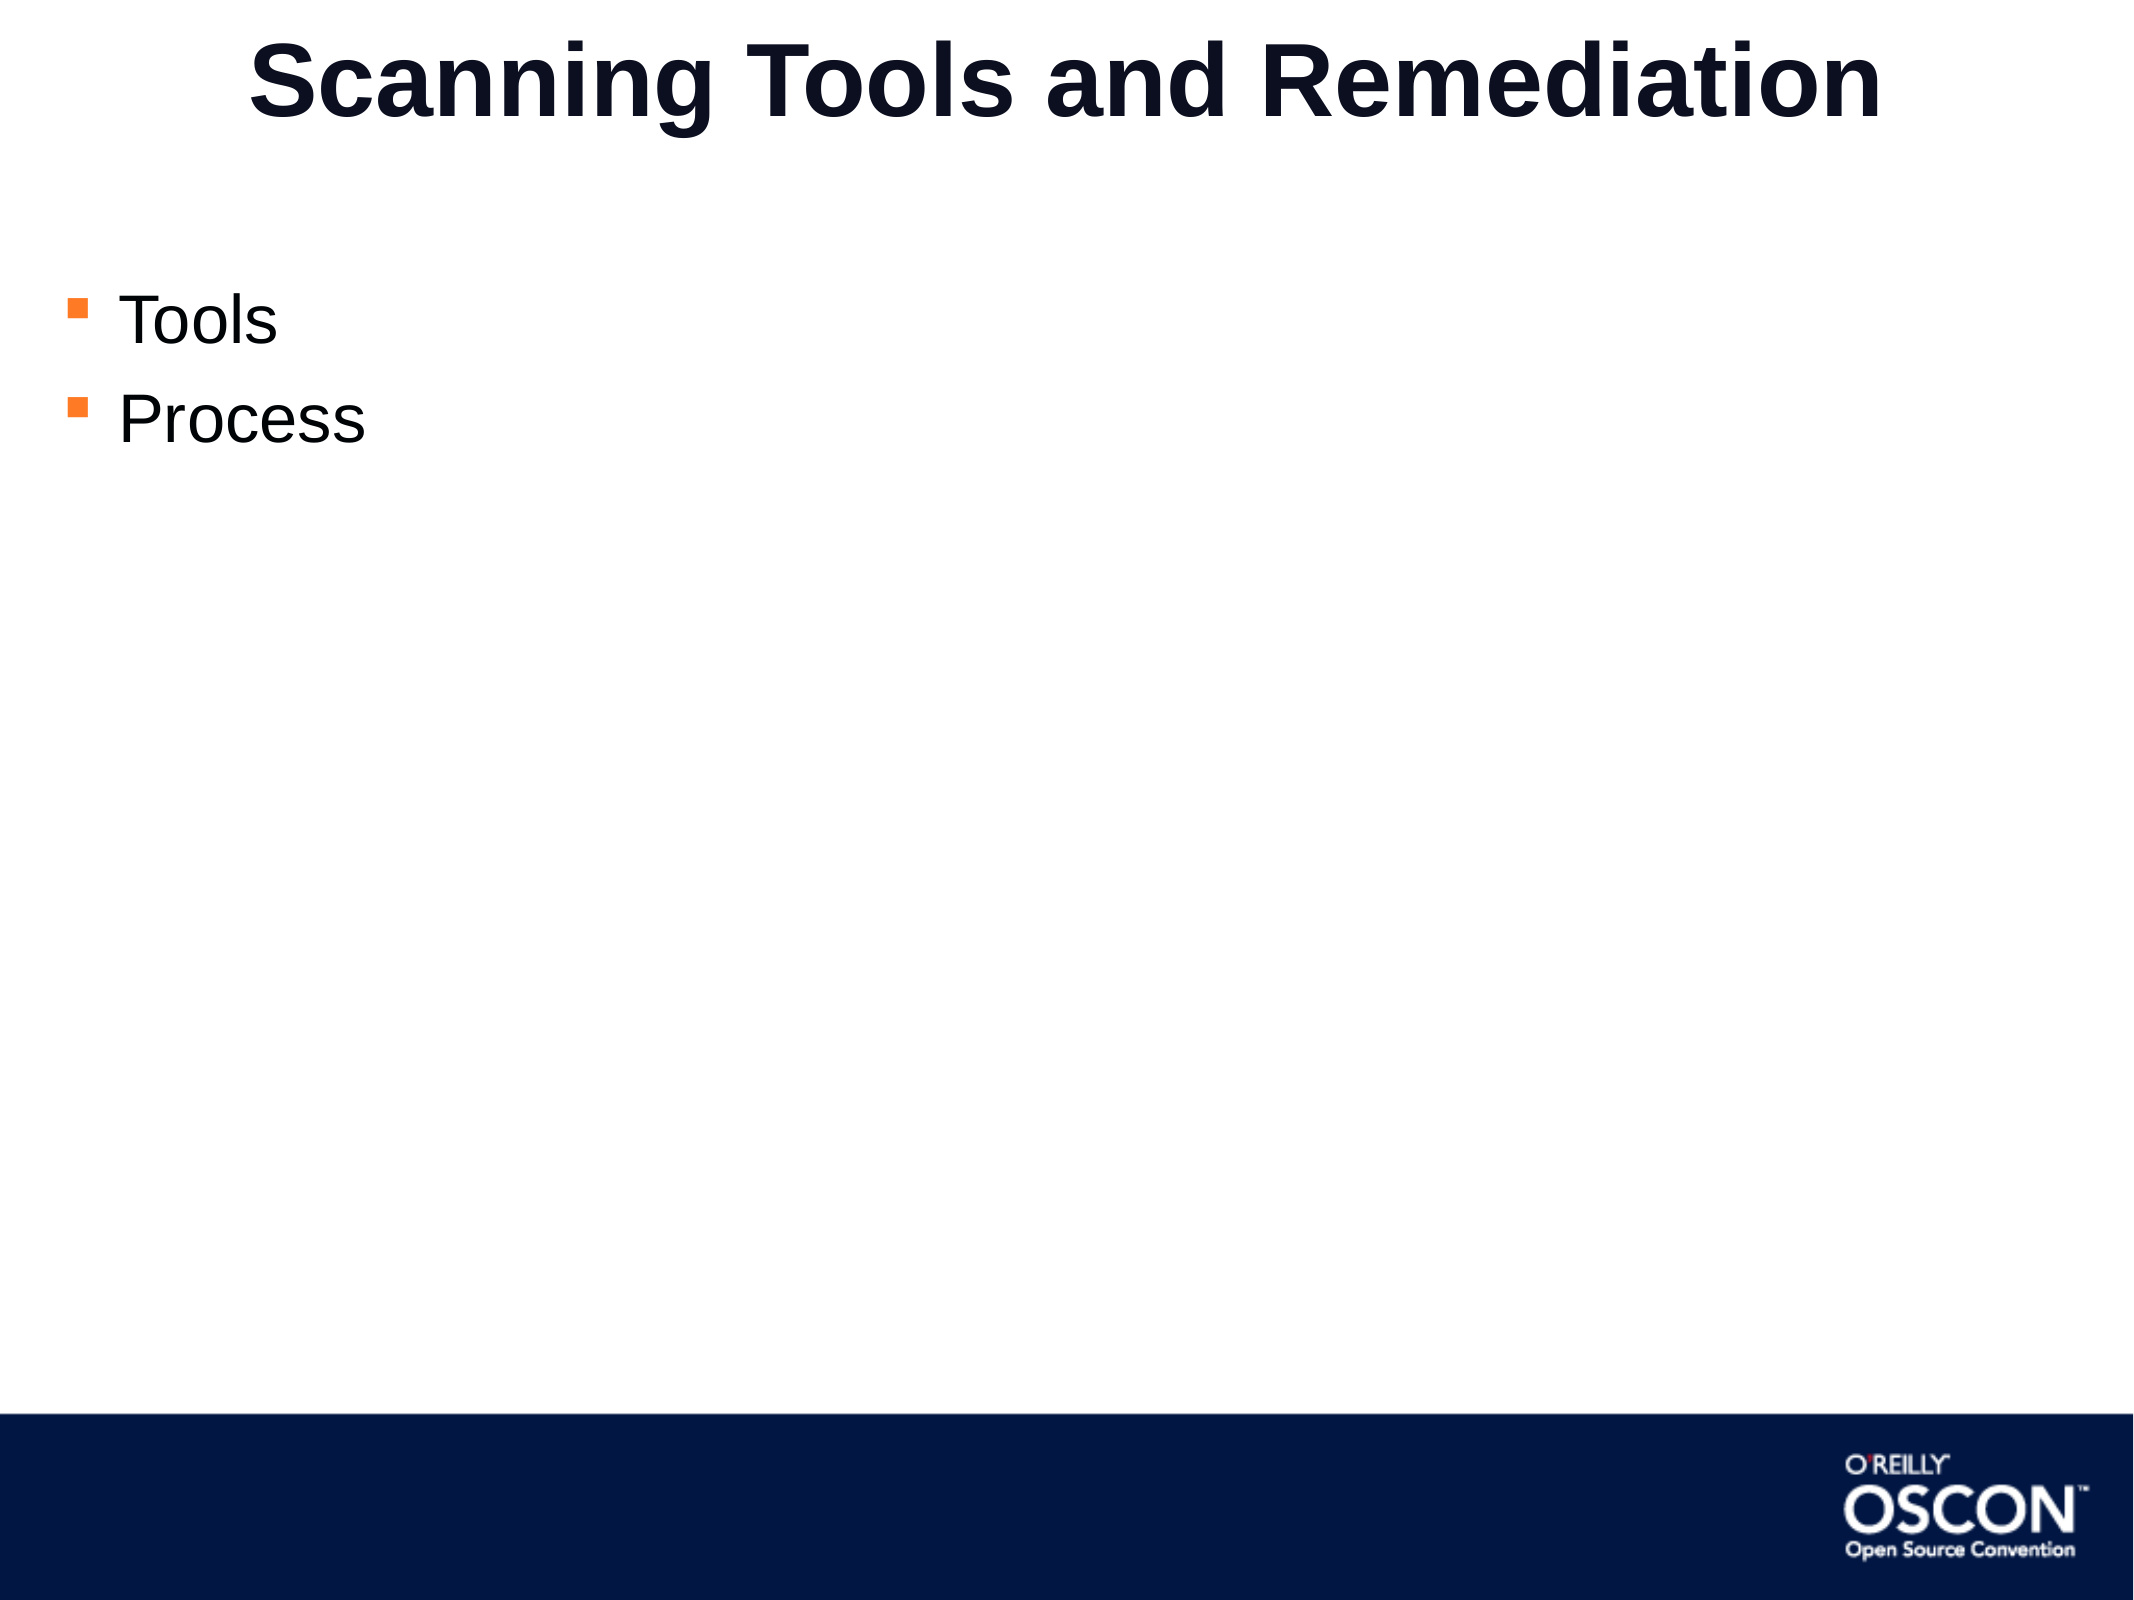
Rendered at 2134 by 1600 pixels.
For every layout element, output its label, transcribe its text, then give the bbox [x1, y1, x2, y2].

picture [0, 0, 2134, 1600]
title Scanning Tools and Remediation [41, 0, 2094, 151]
list Tools Process [47, 168, 2100, 1419]
